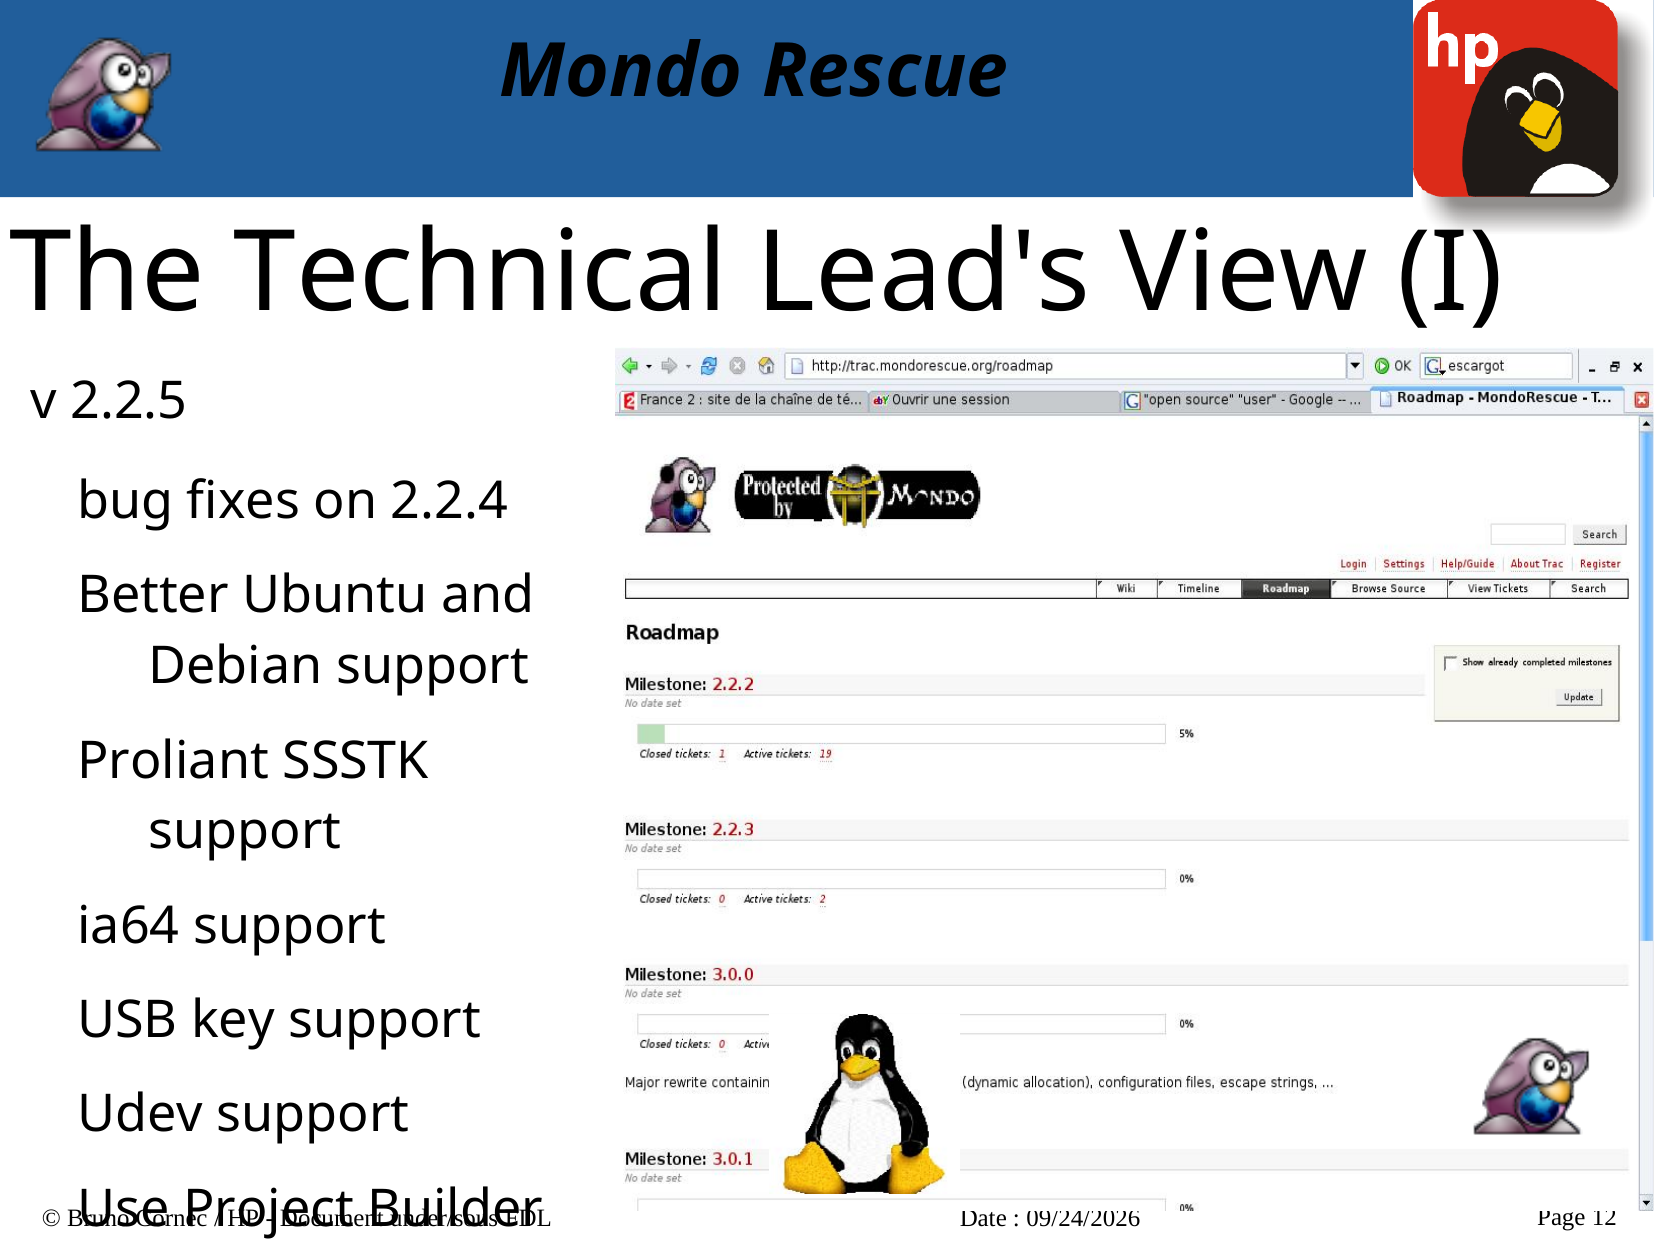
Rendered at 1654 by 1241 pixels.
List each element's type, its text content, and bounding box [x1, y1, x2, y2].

list v 2.2.5 bug fixes on 2.2.4 Better Ubuntu and Debian support Proliant SSSTK support ia64 support USB key support Udev support Use Project Builder [18, 362, 635, 1241]
picture [0, 0, 211, 199]
picture [1413, 0, 1654, 235]
picture [615, 347, 1654, 1211]
text_box The Technical Lead's View (I) [9, 189, 1572, 330]
